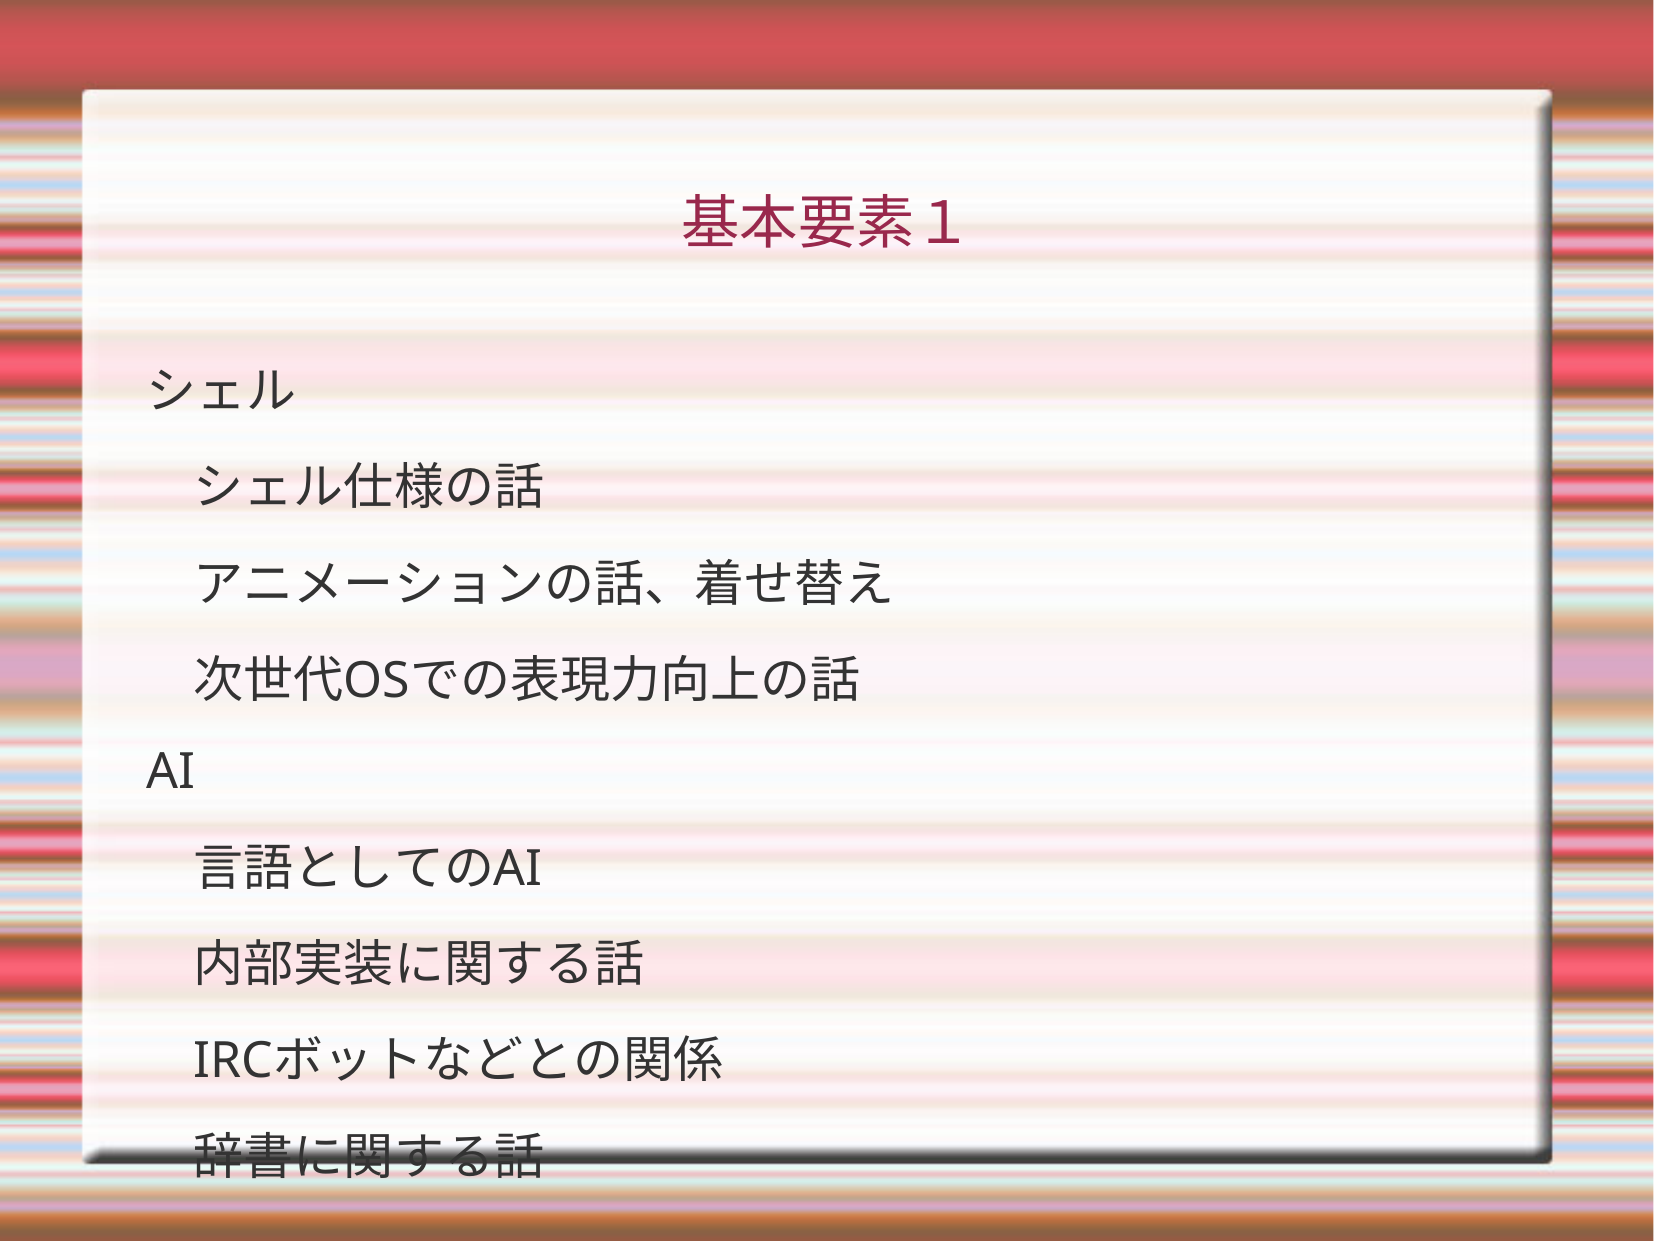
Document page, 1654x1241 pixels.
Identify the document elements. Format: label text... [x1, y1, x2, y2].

title 基本要素１ [121, 114, 1534, 322]
picture [0, 0, 1654, 1241]
list シェル シェル仕様の話 アニメーションの話、着せ替え 次世代OSでの表現力向上の話 AI 言語としてのAI 内部実装に関する話 IRCボットなどとの関係 辞書に関する話 [134, 350, 1516, 1133]
